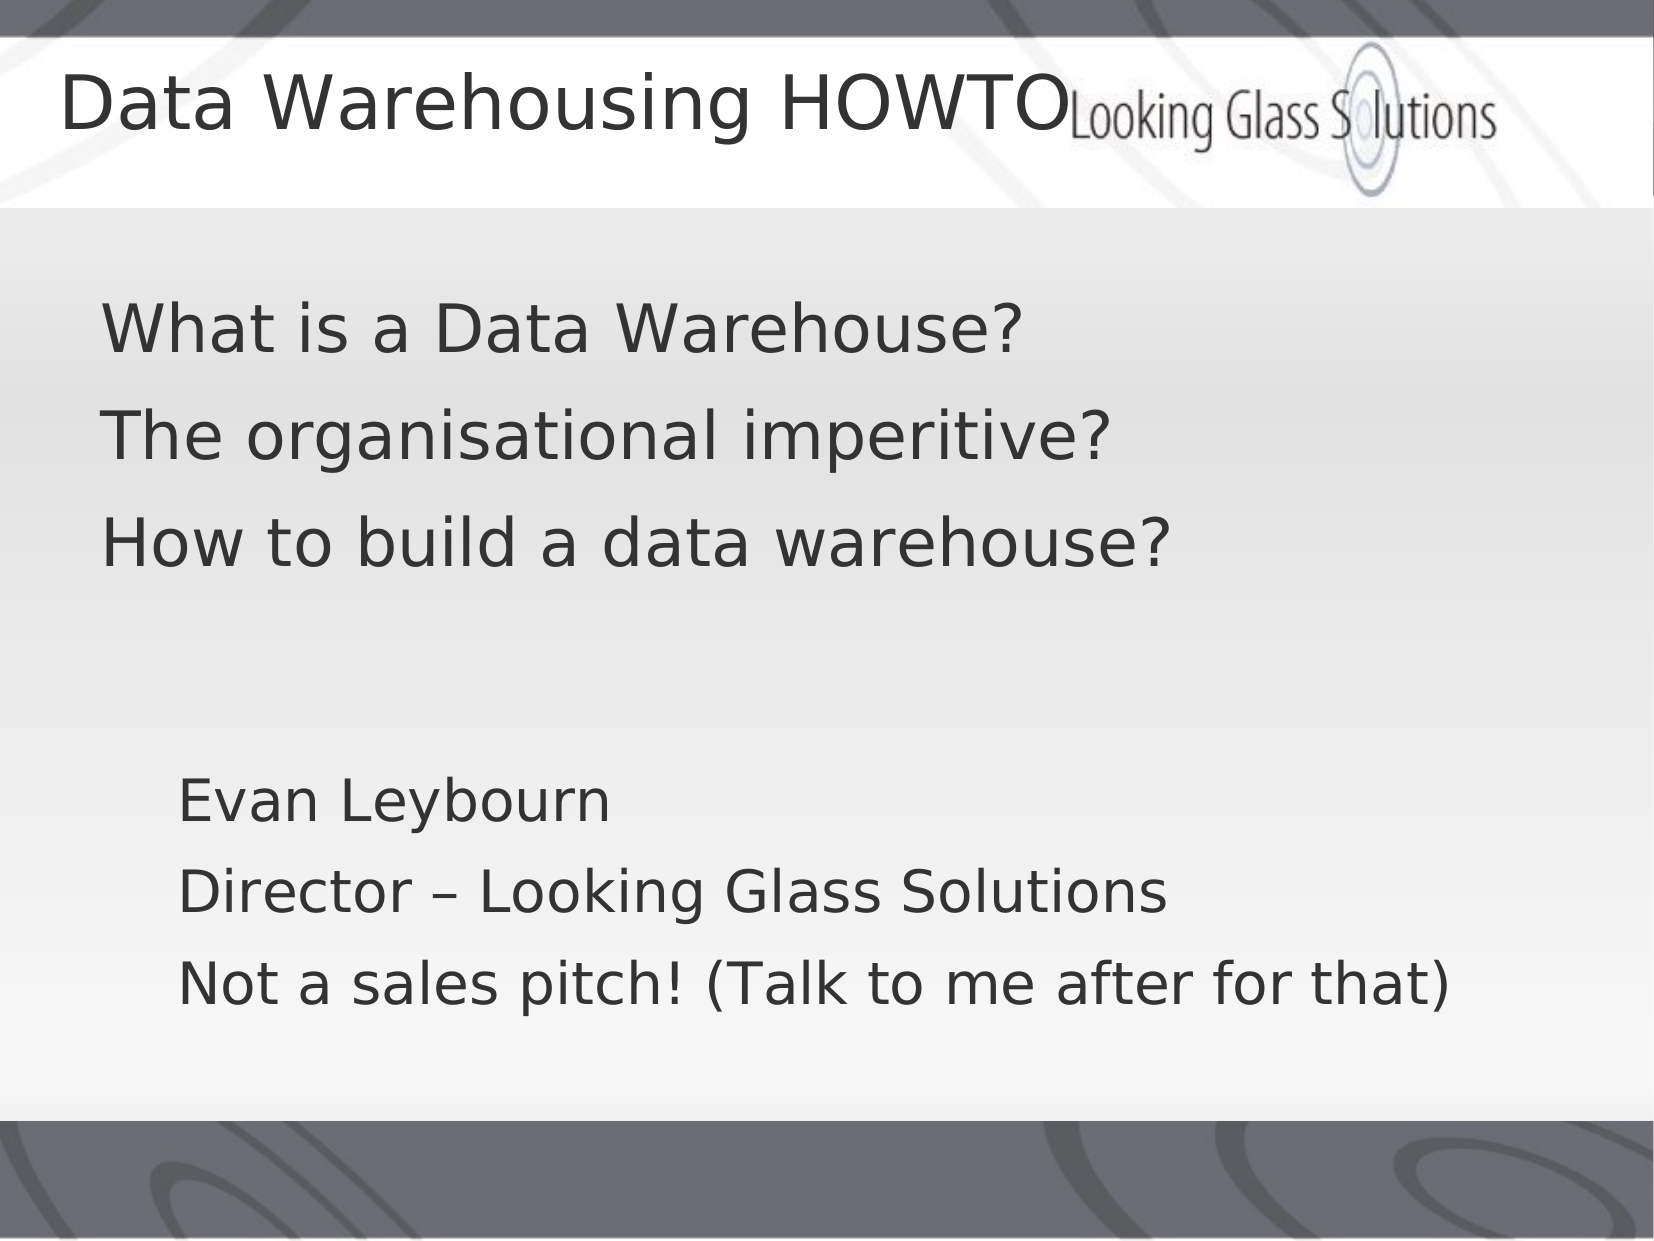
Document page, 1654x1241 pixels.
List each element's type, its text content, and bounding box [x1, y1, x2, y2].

title Data Warehousing HOWTO [59, 36, 1270, 171]
picture [0, 0, 1654, 1241]
list What is a Data Warehouse? The organisational imperitive? How to build a data warehouse? Evan Leybourn Director – Looking Glass Solutions Not a sales pitch! (Talk to me after for that) [82, 290, 1571, 1094]
